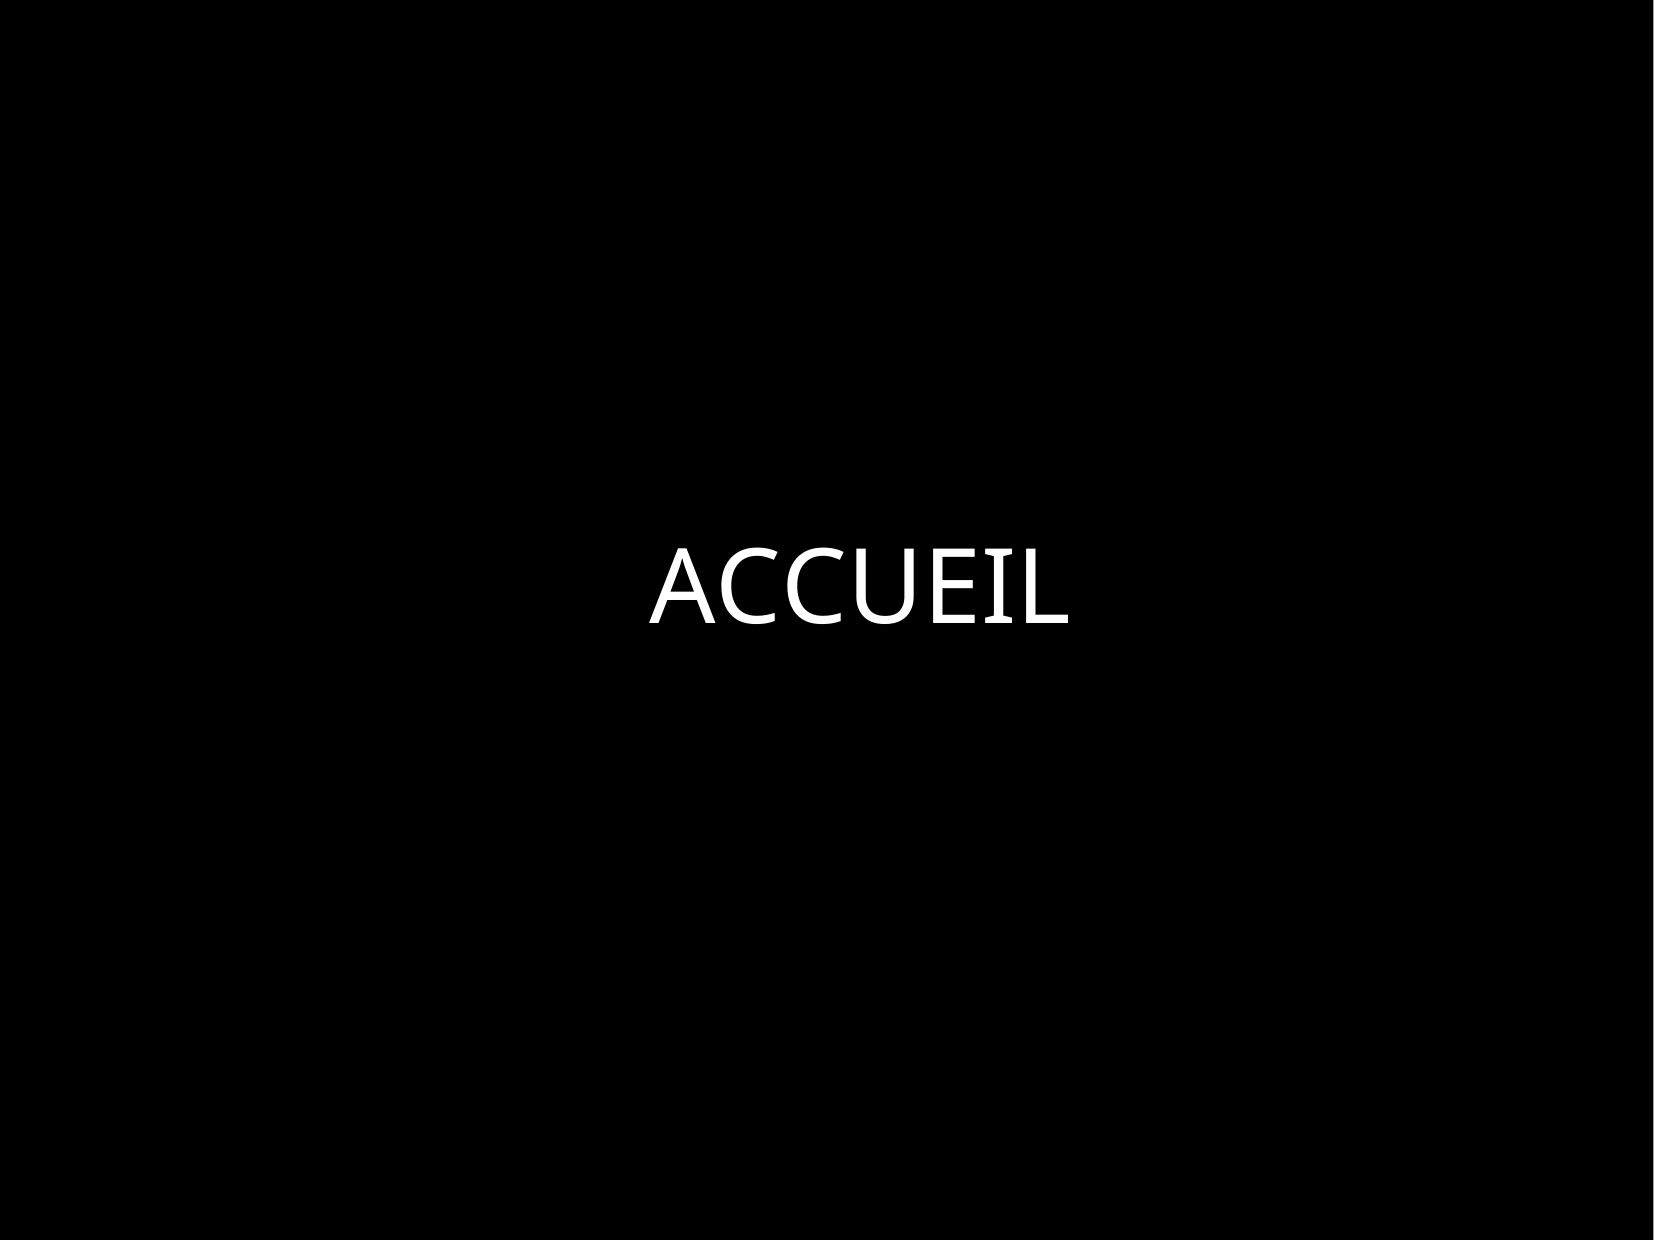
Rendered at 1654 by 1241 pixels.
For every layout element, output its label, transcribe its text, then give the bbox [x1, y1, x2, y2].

subtitle ACCUEIL [23, 0, 1642, 1241]
